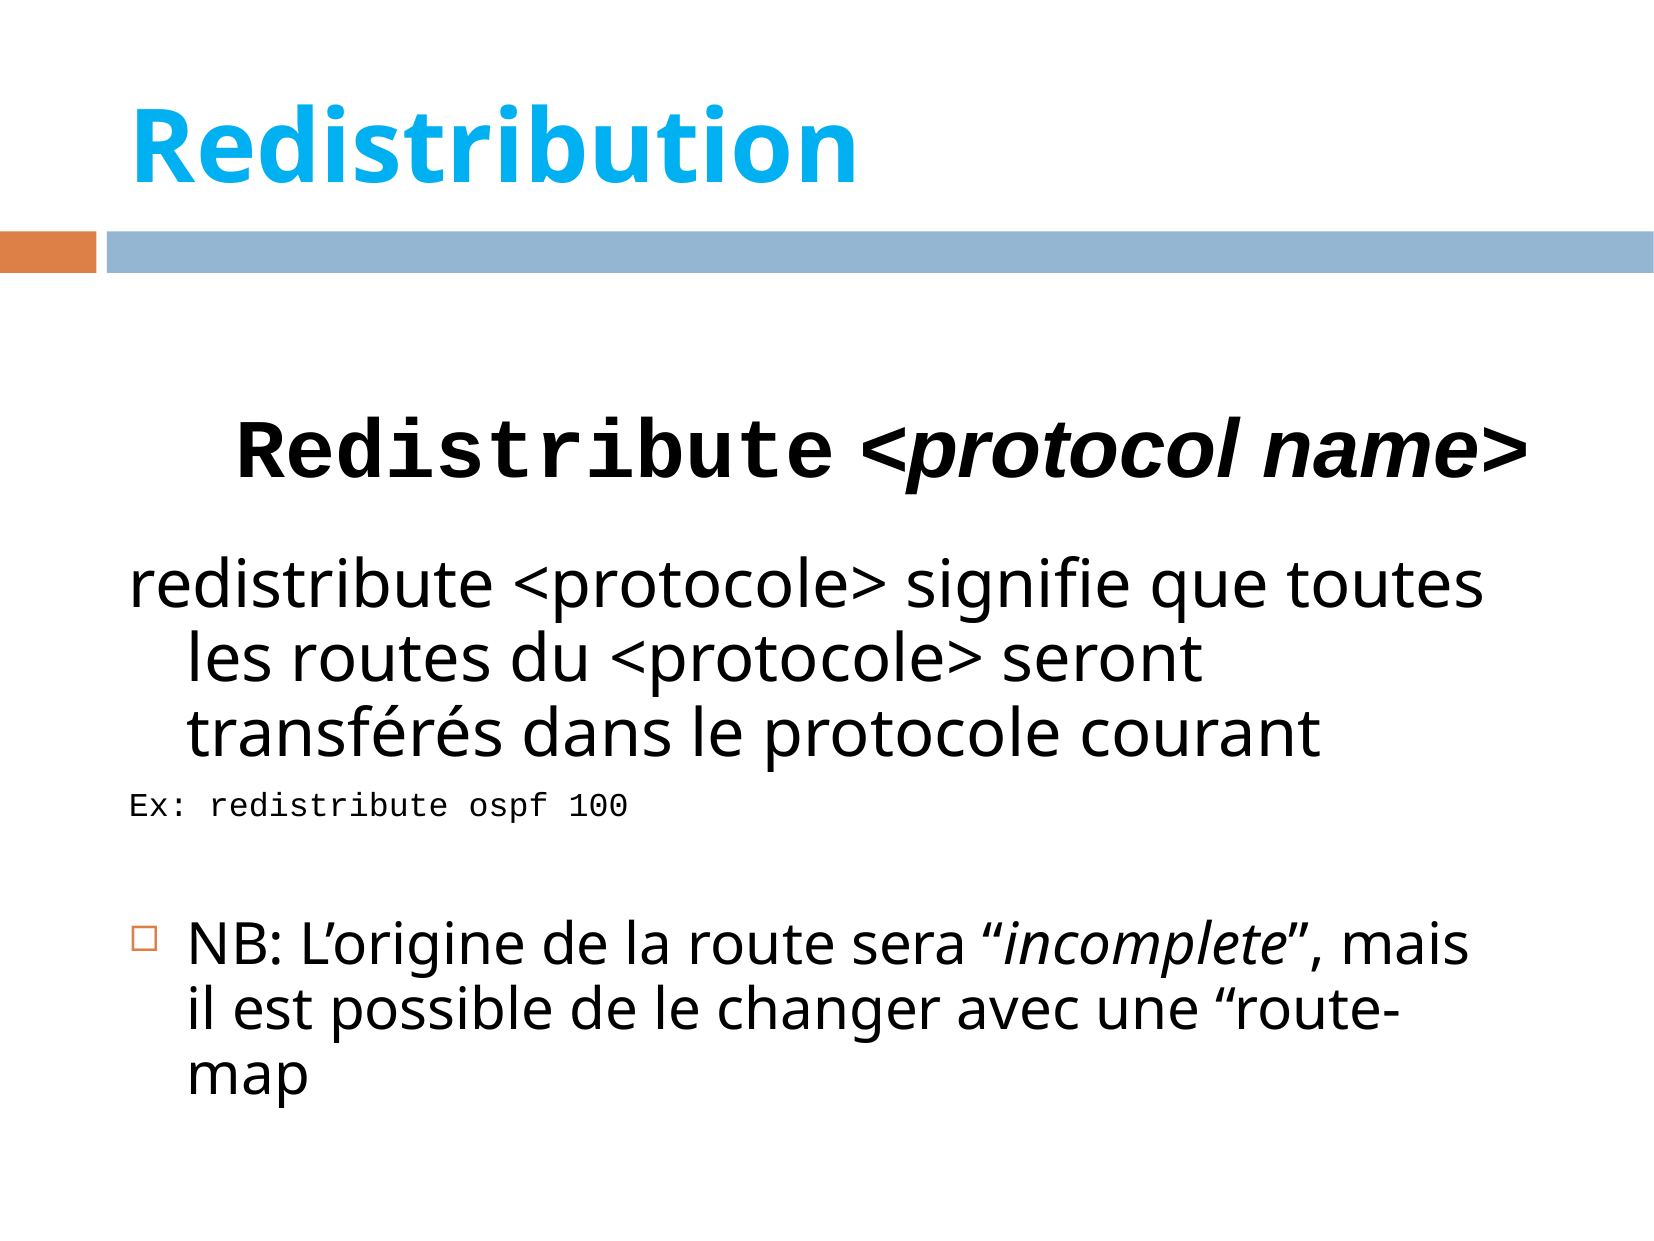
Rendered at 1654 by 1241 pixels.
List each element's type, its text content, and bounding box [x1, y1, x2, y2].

text_box Redistribute <protocol name> [186, 395, 1615, 505]
title Redistribution [114, 45, 1520, 253]
list redistribute <protocole> signifie que toutes les routes du <protocole> seront transférés dans le protocole courant Ex: redistribute ospf 100 NB: L’origine de la route sera “incomplete”, mais il est possible de le changer avec une “route-map [114, 395, 1520, 1140]
